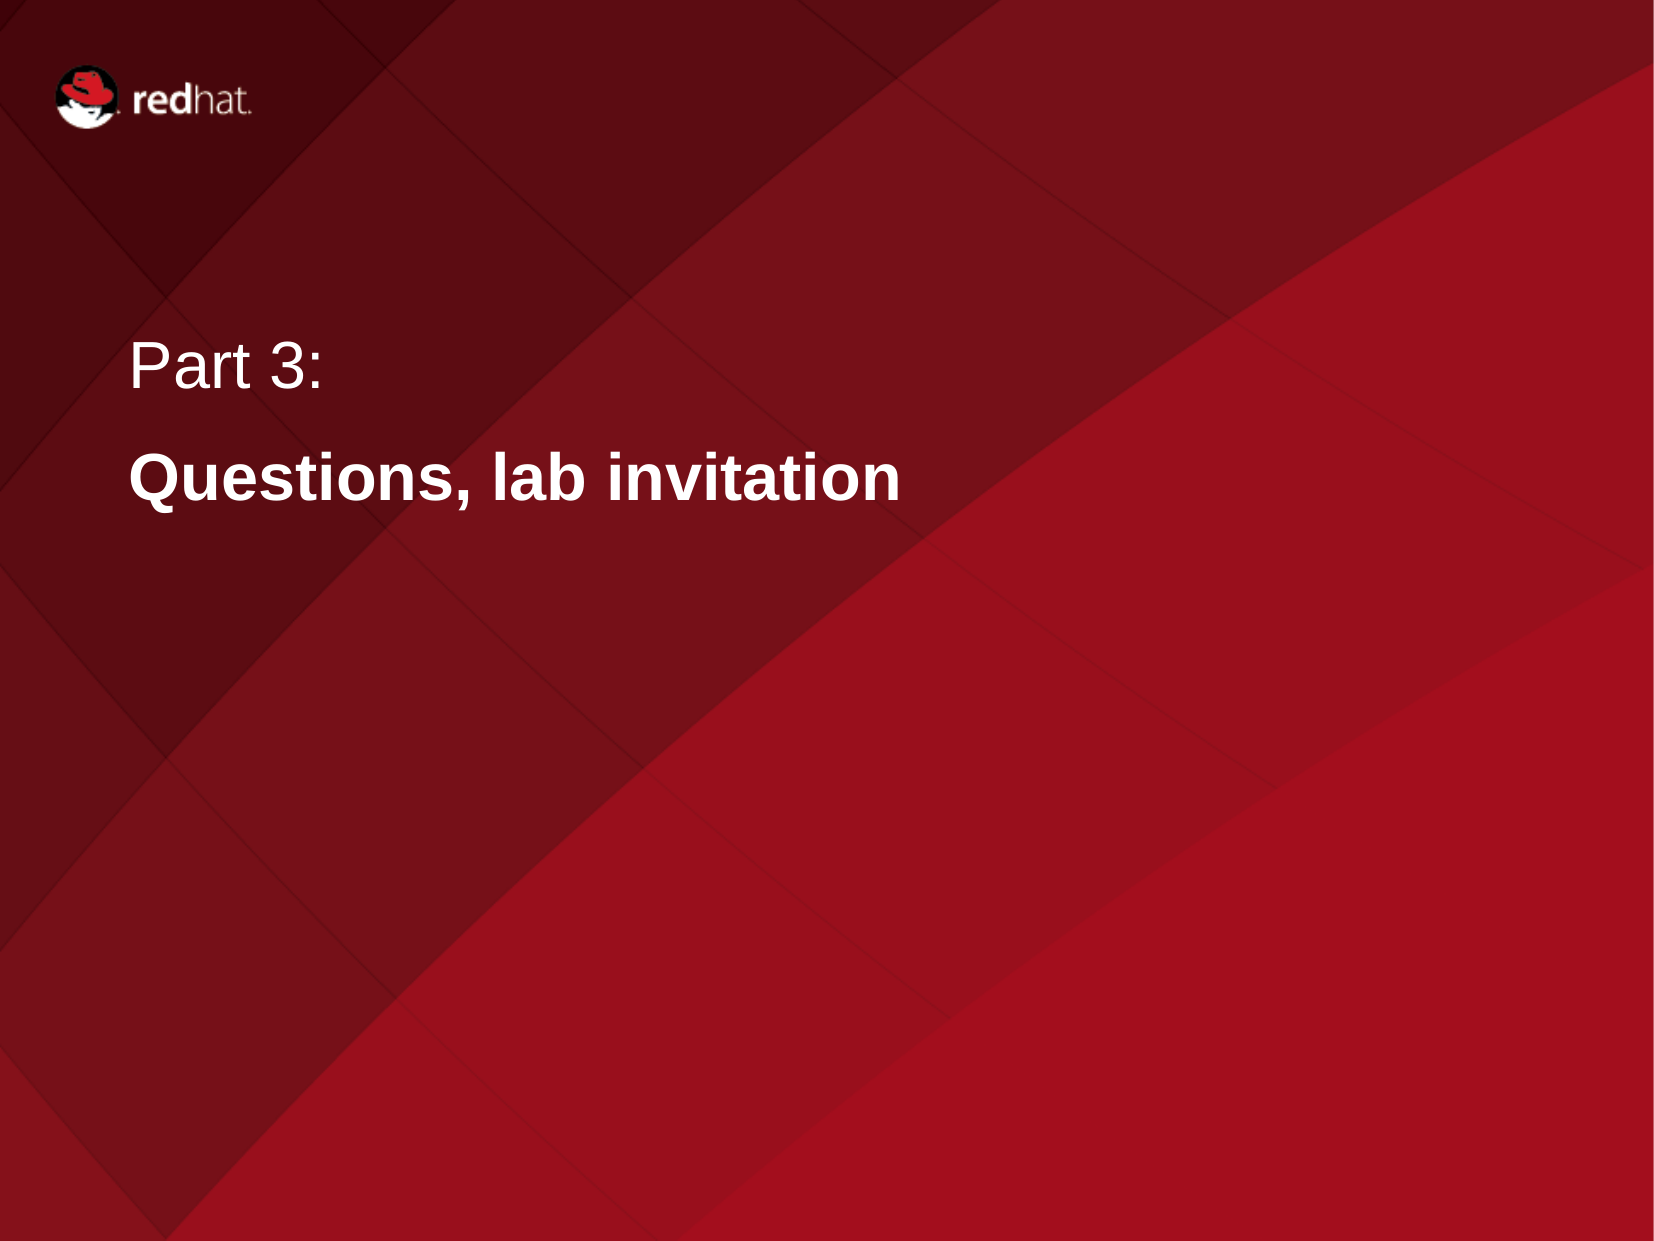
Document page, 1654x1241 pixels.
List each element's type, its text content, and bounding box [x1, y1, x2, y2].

picture [0, 0, 1654, 1241]
text_box Part 3: Questions, lab invitation [114, 283, 922, 485]
